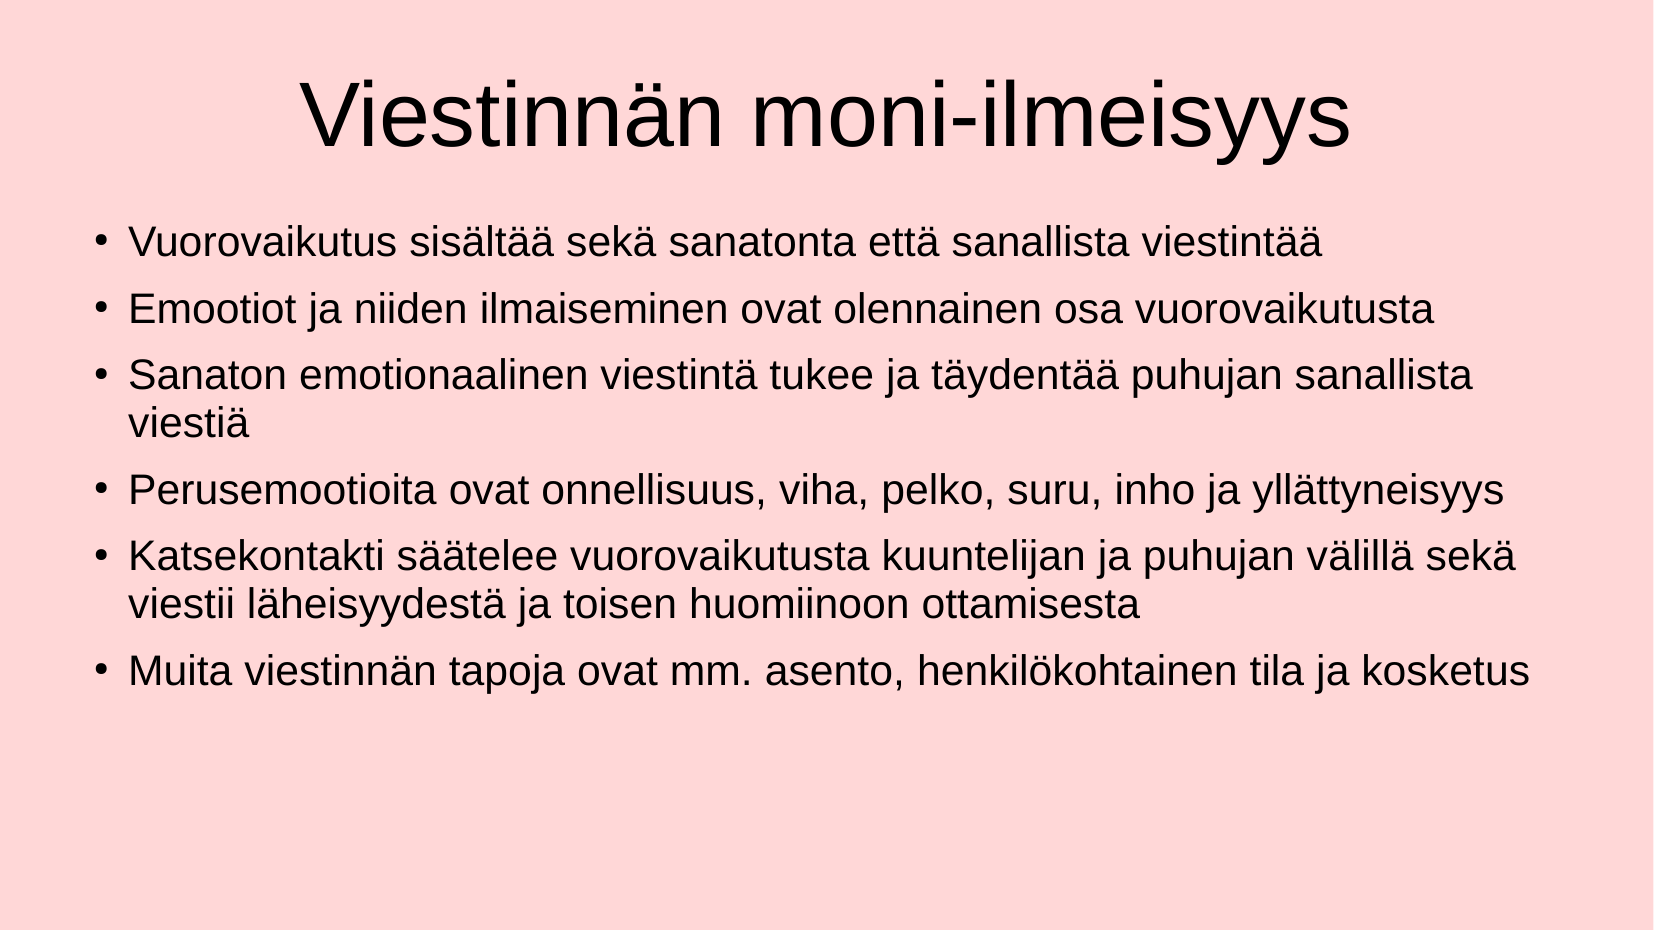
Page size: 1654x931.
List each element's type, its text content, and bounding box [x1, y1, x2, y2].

title Viestinnän moni-ilmeisyys [82, 37, 1571, 193]
list Vuorovaikutus sisältää sekä sanatonta että sanallista viestintää Emootiot ja niiden ilmaiseminen ovat olennainen osa vuorovaikutusta Sanaton emotionaalinen viestintä tukee ja täydentää puhujan sanallista viestiä Perusemootioita ovat onnellisuus, viha, pelko, suru, inho ja yllättyneisyys Katsekontakti säätelee vuorovaikutusta kuuntelijan ja puhujan välillä sekä viestii läheisyydestä ja toisen huomiinoon ottamisesta Muita viestinnän tapoja ovat mm. asento, henkilökohtainen tila ja kosketus [82, 217, 1571, 758]
